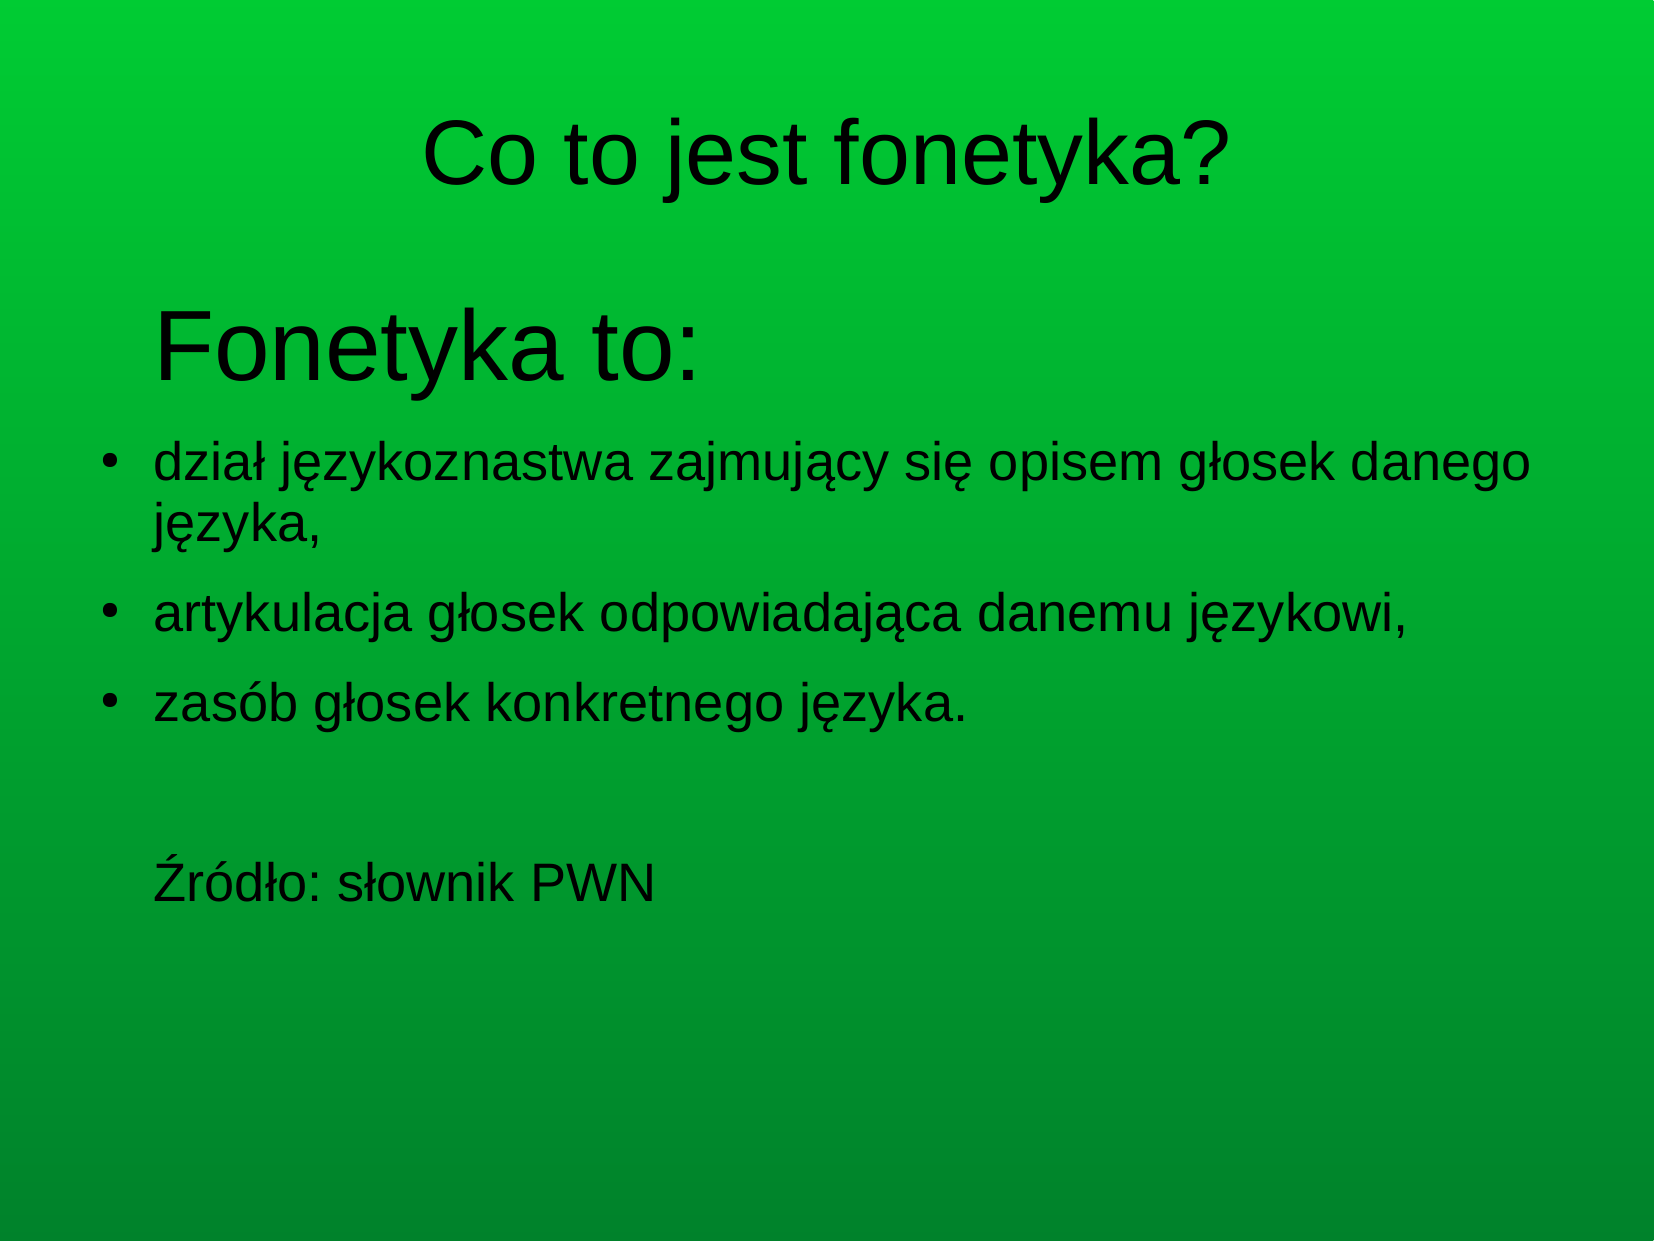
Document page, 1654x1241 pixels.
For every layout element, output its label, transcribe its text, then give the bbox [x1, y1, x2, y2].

title Co to jest fonetyka? [82, 49, 1571, 257]
list Fonetyka to: dział językoznastwa zajmujący się opisem głosek danego języka, artykulacja głosek odpowiadająca danemu językowi, zasób głosek konkretnego języka. Źródło: słownik PWN [82, 290, 1571, 1109]
